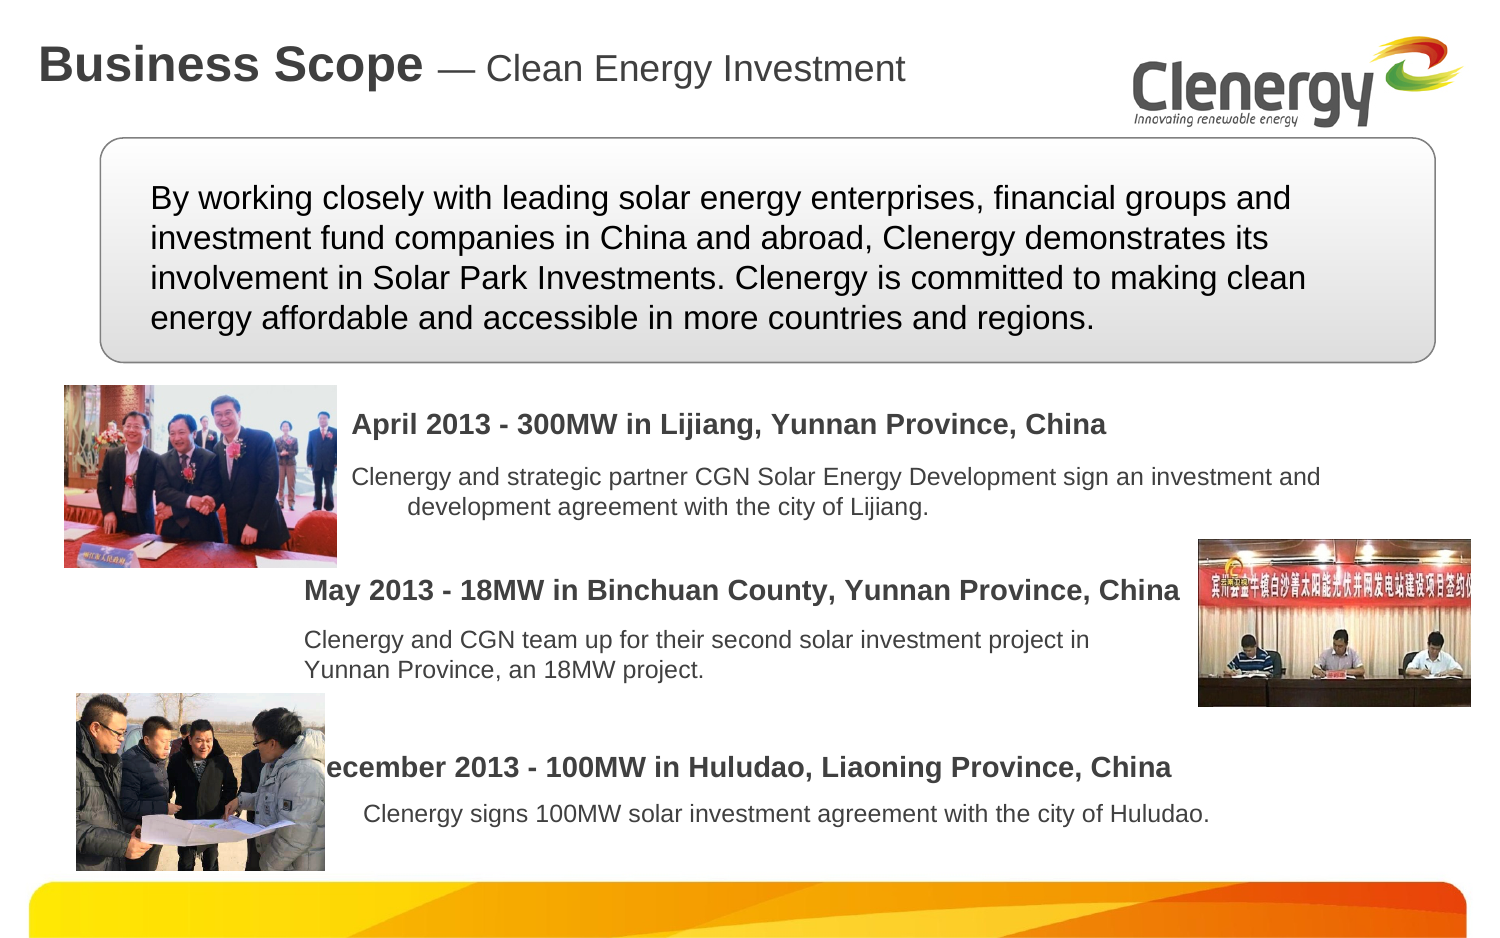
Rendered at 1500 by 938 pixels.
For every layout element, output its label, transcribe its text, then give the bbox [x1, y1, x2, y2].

text_box By working closely with leading solar energy enterprises, financial groups and investment fund companies in China and abroad, Clenergy demonstrates its involvement in Solar Park Investments. Clenergy is committed to making clean energy affordable and accessible in more countries and regions. [135, 138, 1388, 375]
text_box [100, 137, 1436, 363]
text_box April 2013 - 300MW in Lijiang, Yunnan Province, China Clenergy and strategic partner CGN Solar Energy Development sign an investment and development agreement with the city of Lijiang. [336, 397, 1388, 529]
text_box Business Scope — Clean Energy Investment [23, 23, 975, 99]
text_box Clenergy and CGN team up for their second solar investment project in Yunnan Province, an 18MW project. [289, 616, 1200, 692]
text_box Clenergy signs 100MW solar investment agreement with the city of Huludao. [348, 789, 1329, 835]
text_box May 2013 - 18MW in Binchuan County, Yunnan Province, China [289, 563, 1204, 614]
picture [0, 0, 1500, 938]
text_box December 2013 - 100MW in Huludao, Liaoning Province, China [325, 740, 1301, 791]
